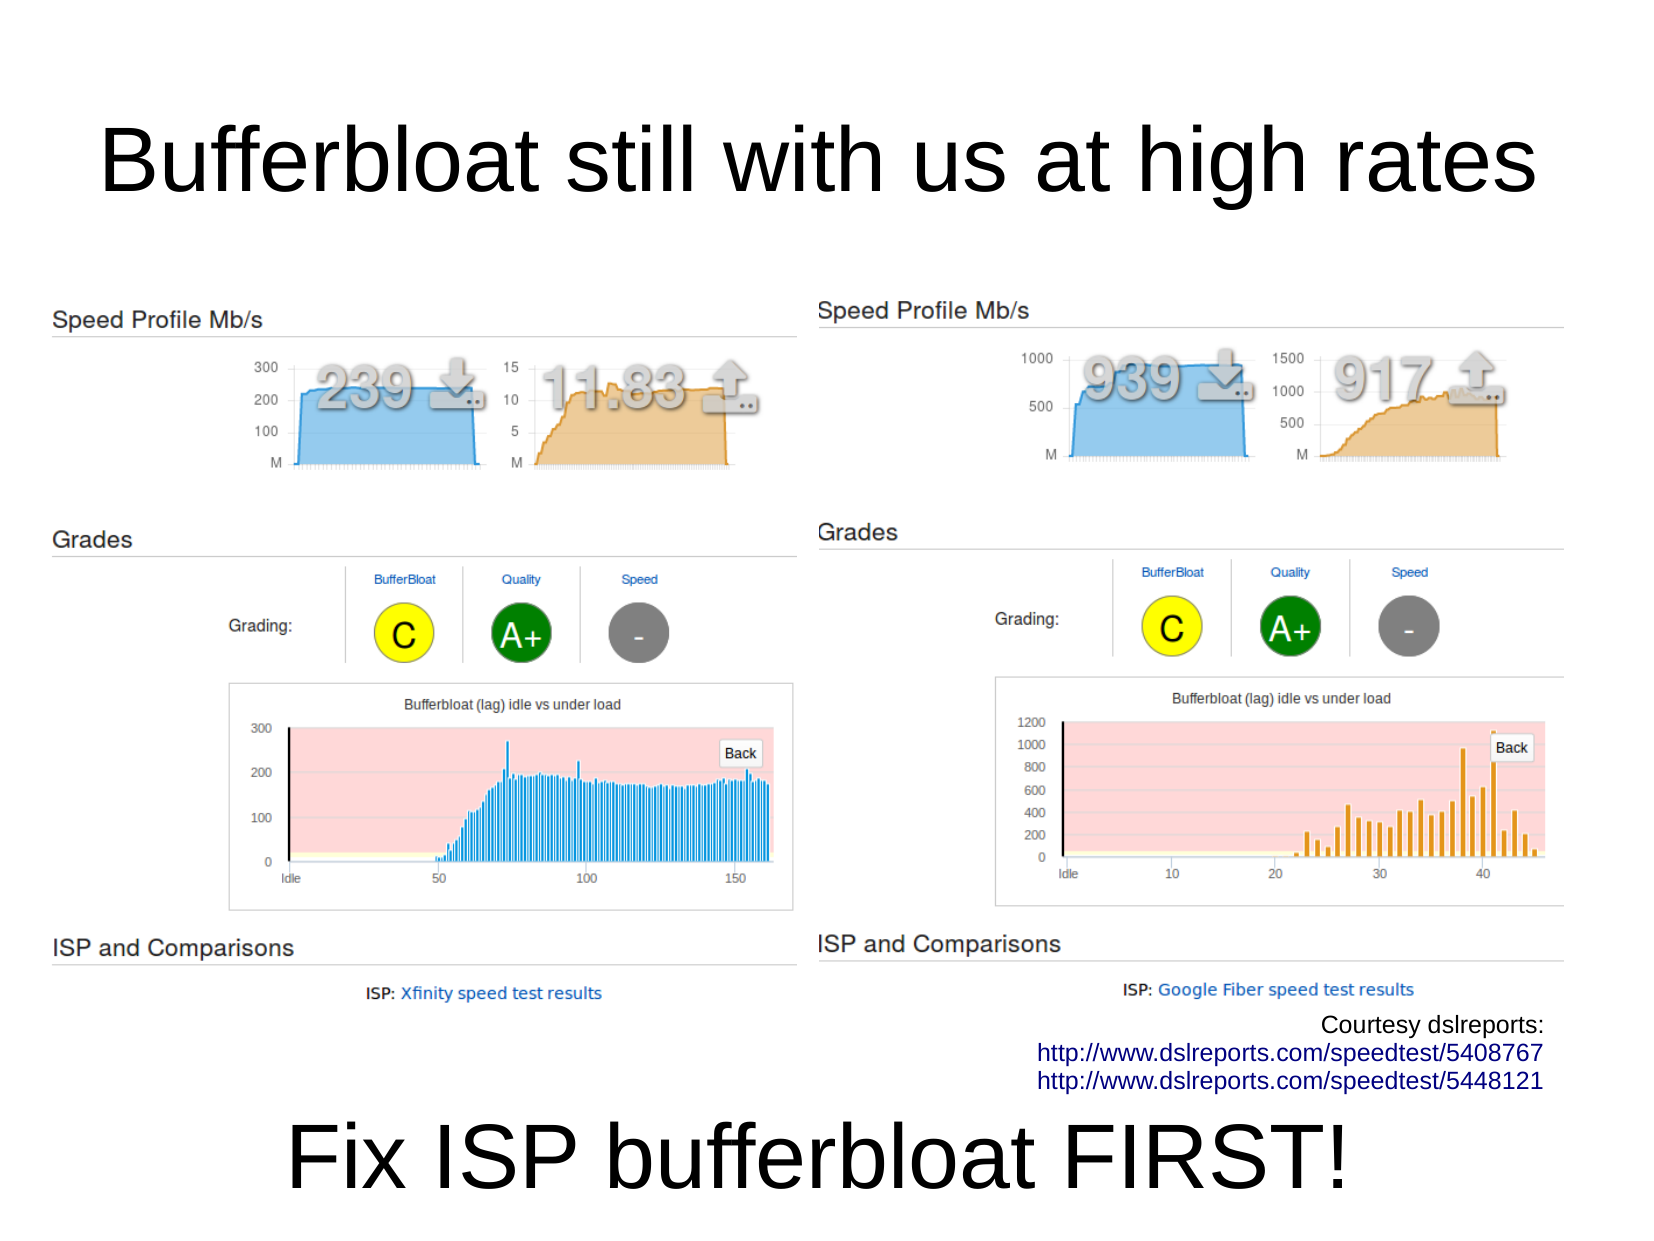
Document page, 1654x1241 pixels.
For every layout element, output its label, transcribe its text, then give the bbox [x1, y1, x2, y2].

title Fix ISP bufferbloat FIRST! [75, 1052, 1564, 1241]
picture [819, 293, 1564, 1006]
title Courtesy dslreports: http://www.dslreports.com/speedtest/5408767 http://www.dslreports.com/speedtest/5448121 [56, 962, 1546, 1171]
picture [30, 285, 797, 1006]
title Bufferbloat still with us at high rates [75, 56, 1564, 264]
